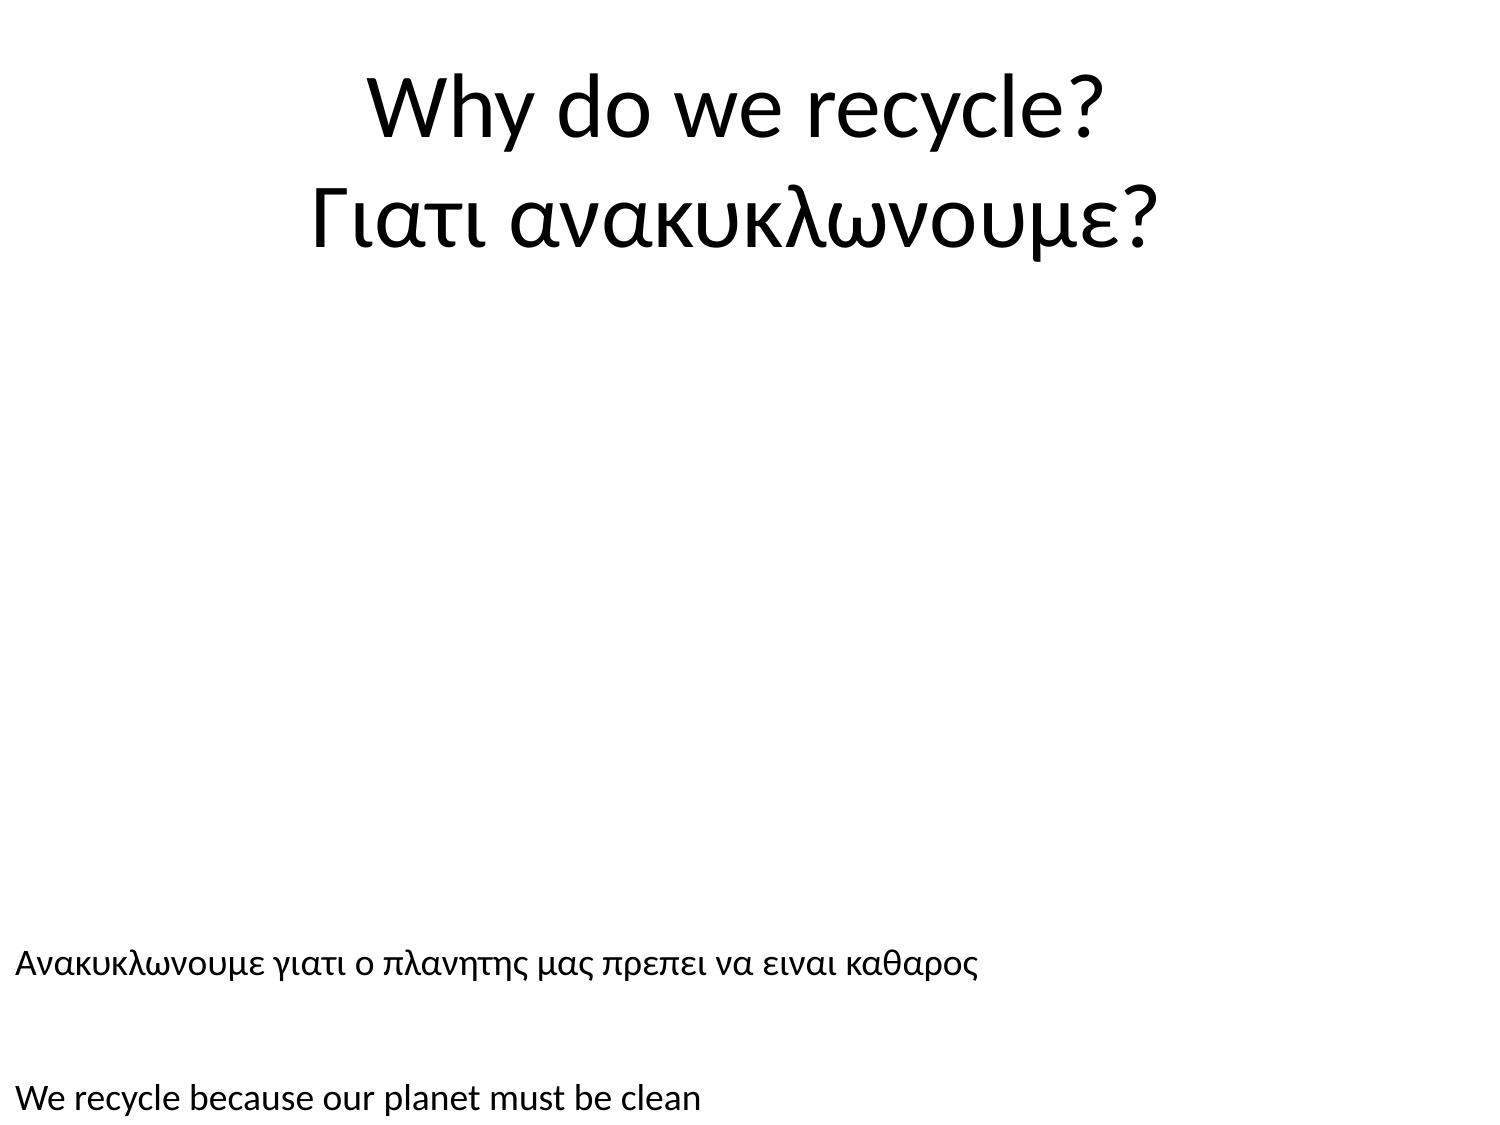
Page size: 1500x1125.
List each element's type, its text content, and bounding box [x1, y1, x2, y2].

title Why do we recycle? Γιατι ανακυκλωνουμε? [76, 30, 1399, 274]
text_box Ανακυκλωνουμε γιατι ο πλανητης μας πρεπει να ειναι καθαρος We recycle because our planet must be clean [0, 922, 1288, 1125]
